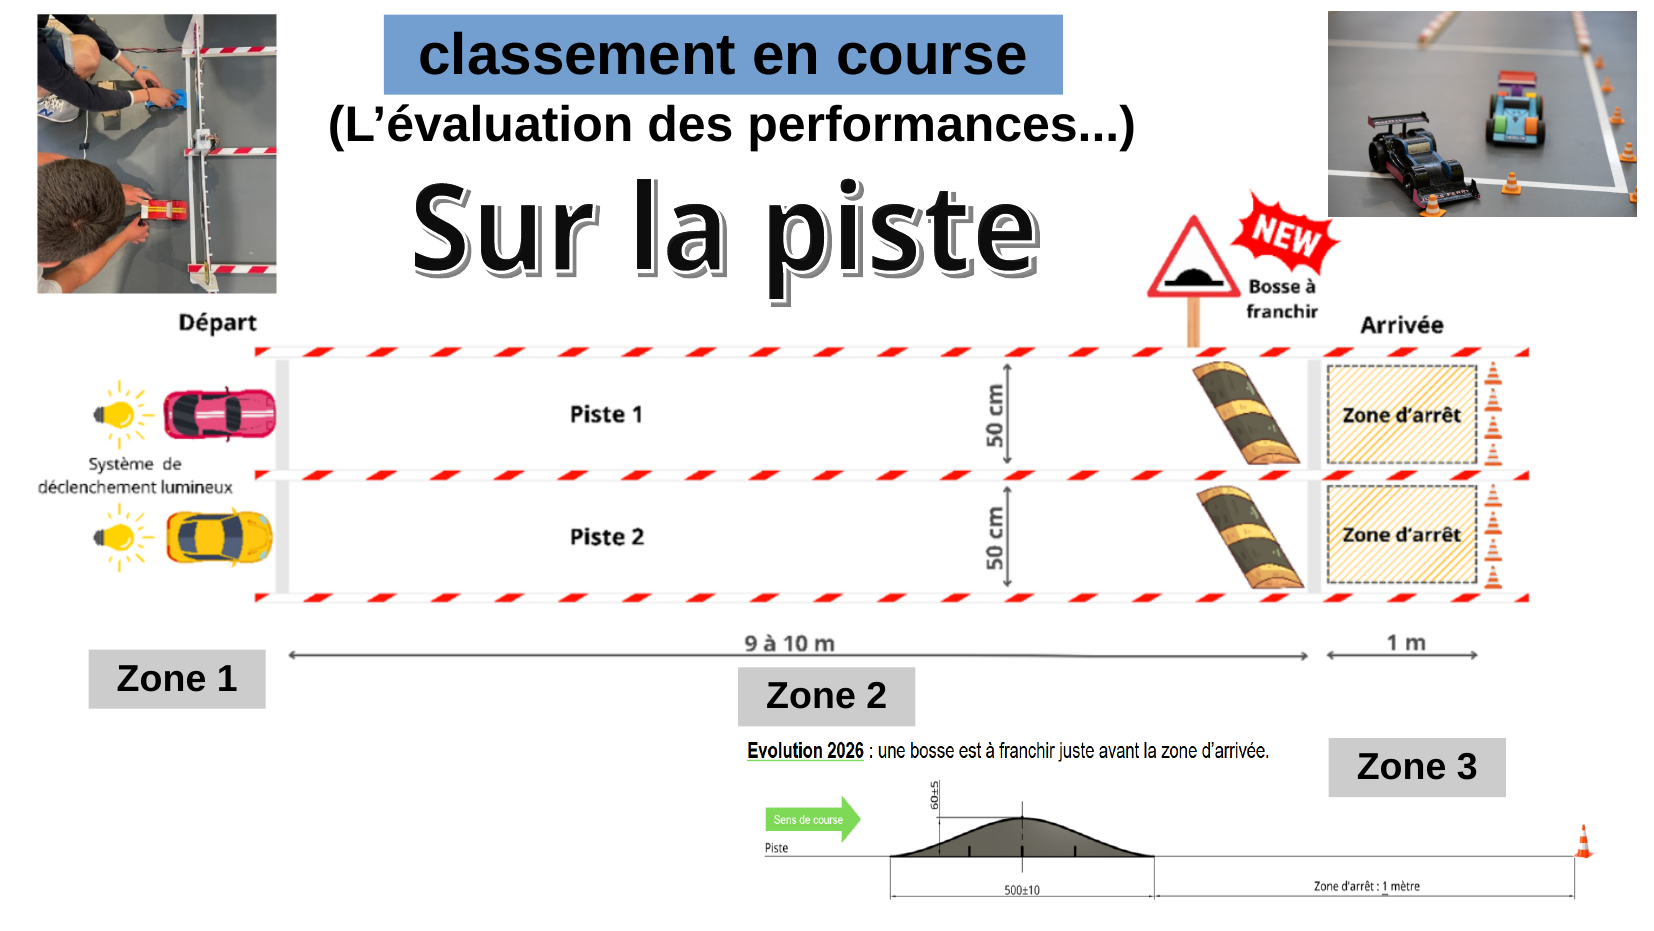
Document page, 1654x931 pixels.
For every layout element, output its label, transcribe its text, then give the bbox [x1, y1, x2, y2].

text_box Sur la piste [479, 203, 537, 273]
text_box Sur la piste [839, 177, 858, 196]
text_box Sur la piste [635, 177, 653, 272]
text_box (L’évaluation des performances...) [312, 88, 1152, 160]
text_box Zone 3 [1328, 738, 1506, 798]
text_box classement en course [383, 14, 1063, 88]
text_box Sur la piste [767, 202, 826, 301]
text_box Zone 2 [738, 667, 916, 727]
text_box Zone 1 [88, 649, 266, 709]
text_box Sur la piste [839, 203, 857, 272]
text_box Sur la piste [976, 202, 1034, 273]
text_box Sur la piste [870, 202, 918, 273]
text_box Sur la piste [665, 202, 722, 273]
picture [745, 738, 1602, 910]
text_box Sur la piste [554, 202, 595, 272]
text_box Sur la piste [413, 181, 467, 273]
picture [34, 10, 1637, 661]
text_box Sur la piste [924, 189, 968, 273]
